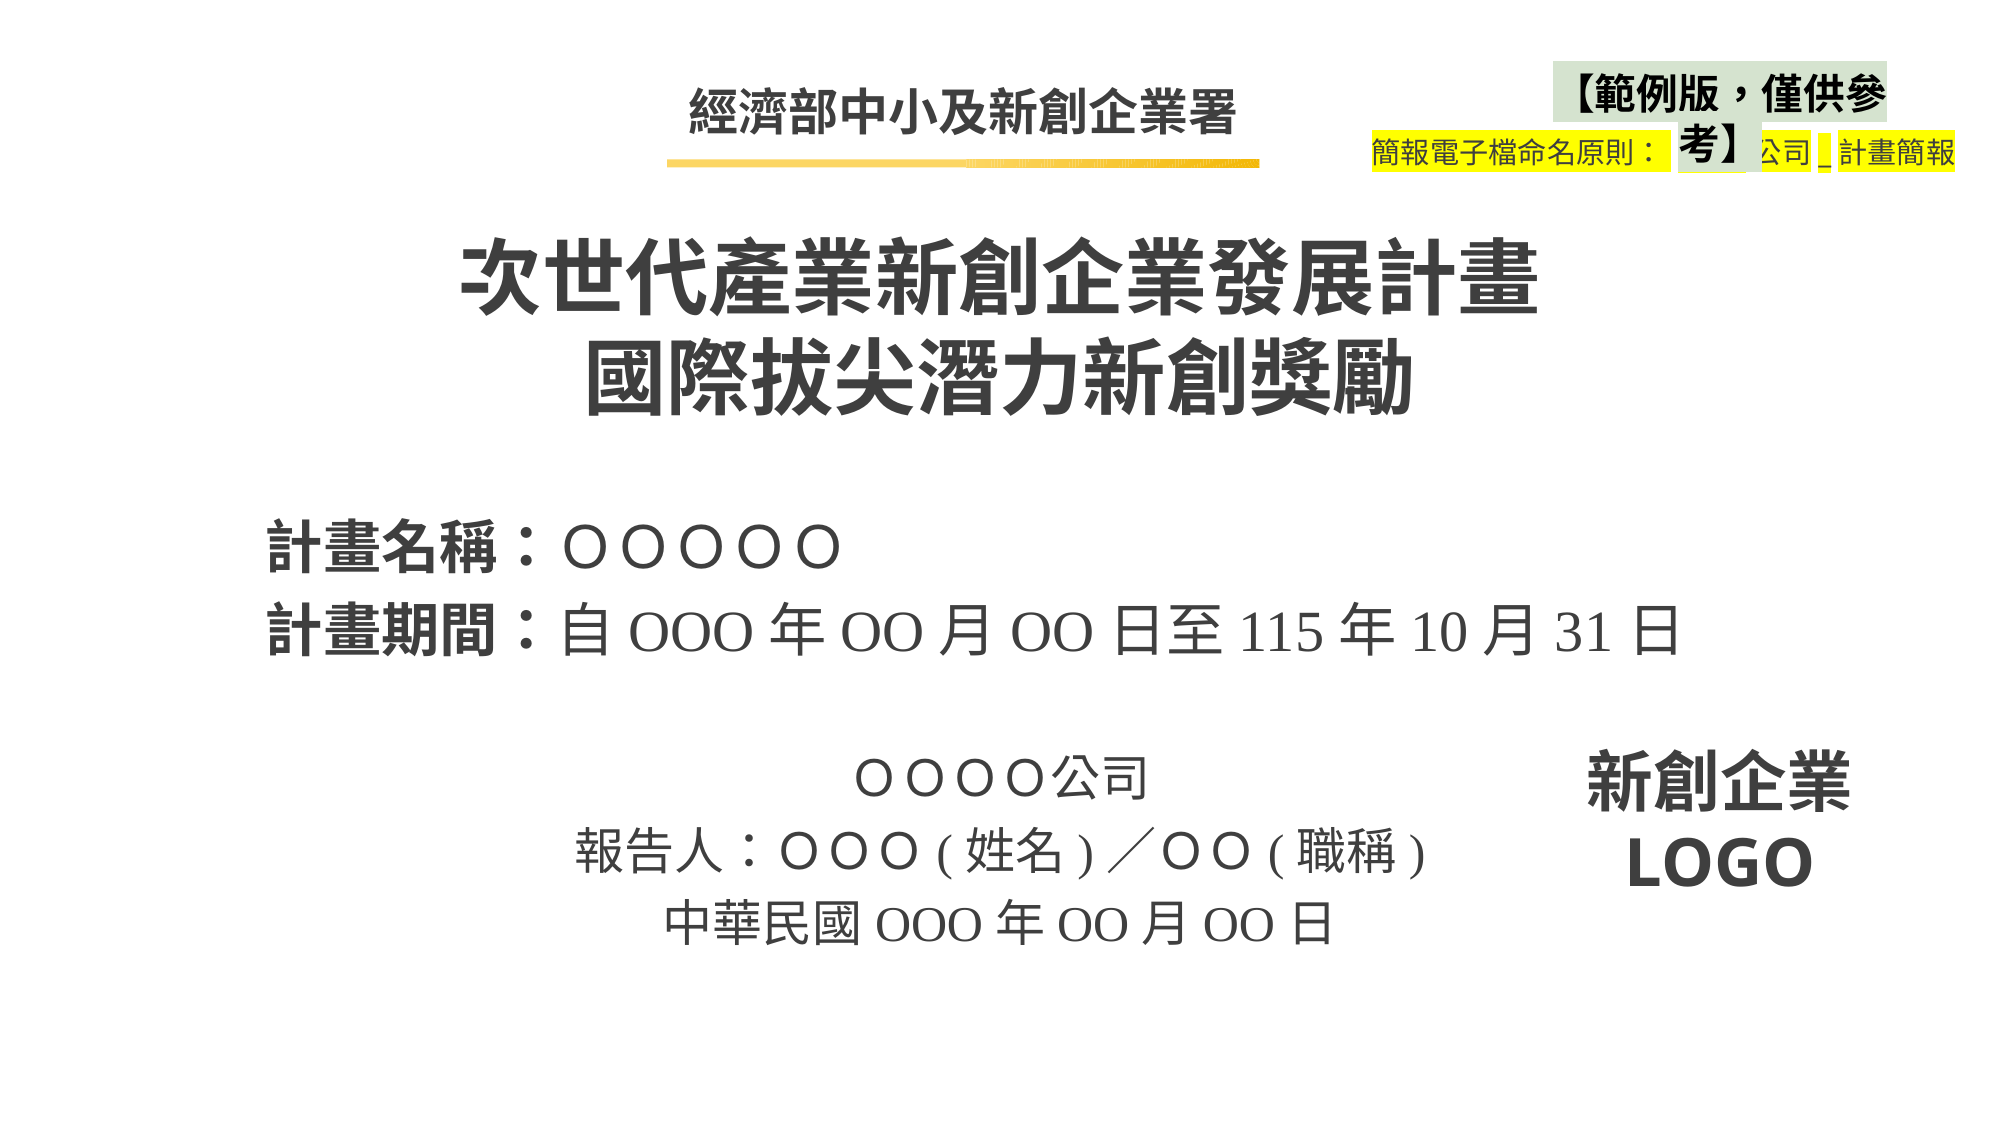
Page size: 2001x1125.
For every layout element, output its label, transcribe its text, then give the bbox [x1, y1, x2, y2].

text_box 經濟部中小及新創企業署 [652, 72, 1274, 149]
text_box 新創企業 LOGO [1523, 732, 1917, 909]
text_box 【範例版，僅供參考】 [1512, 60, 1928, 126]
text_box [667, 159, 1259, 167]
title 次世代產業新創企業發展計畫 國際拔尖潛力新創獎勵 [249, 207, 1750, 444]
subtitle 計畫名稱：ＯＯＯＯＯ 計畫期間：自OOO年OO月OO日至115年10月31日 [249, 477, 1750, 697]
text_box ＯＯＯＯ公司 報告人：ＯＯＯ(姓名)／ＯＯ(職稱) 中華民國OOO年OO月OO日 [597, 739, 1403, 987]
text_box 簡報電子檔命名原則： OOO公司_計畫簡報 [1356, 127, 1988, 178]
